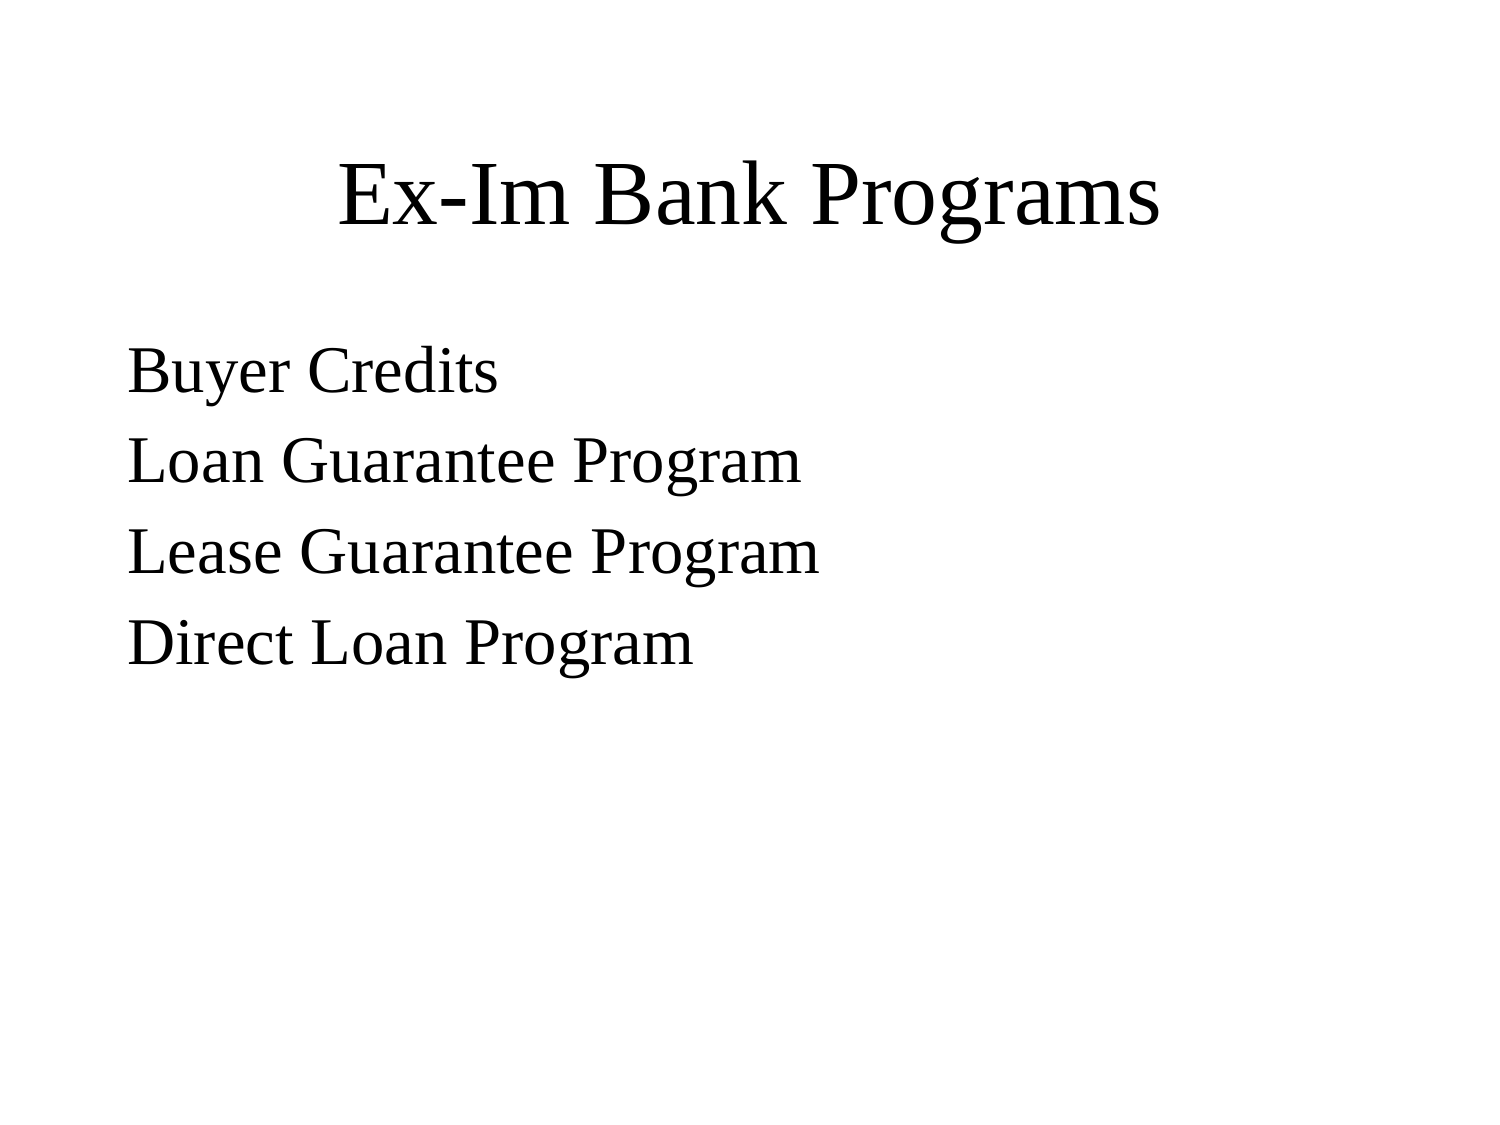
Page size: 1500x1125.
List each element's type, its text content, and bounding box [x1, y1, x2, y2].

list Buyer Credits Loan Guarantee Program Lease Guarantee Program Direct Loan Program [112, 324, 1388, 1001]
title Ex-Im Bank Programs [112, 99, 1388, 288]
